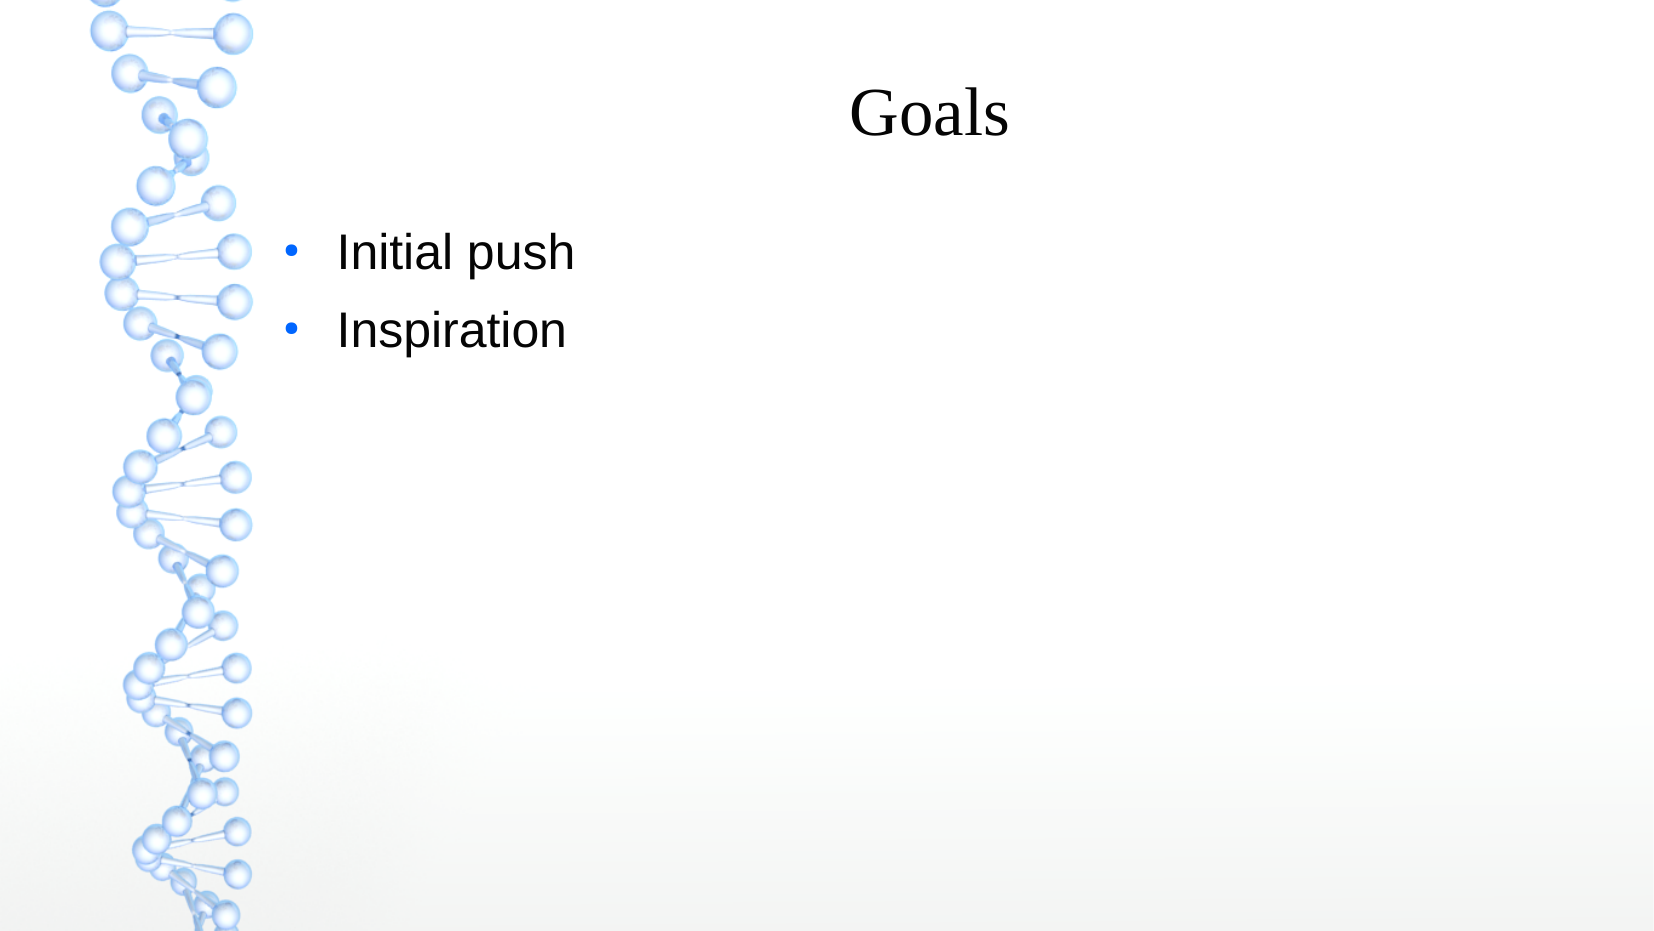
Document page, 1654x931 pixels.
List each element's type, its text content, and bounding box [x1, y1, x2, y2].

title Goals [265, 35, 1595, 189]
list Initial push Inspiration [265, 224, 1595, 764]
picture [0, 0, 1654, 931]
